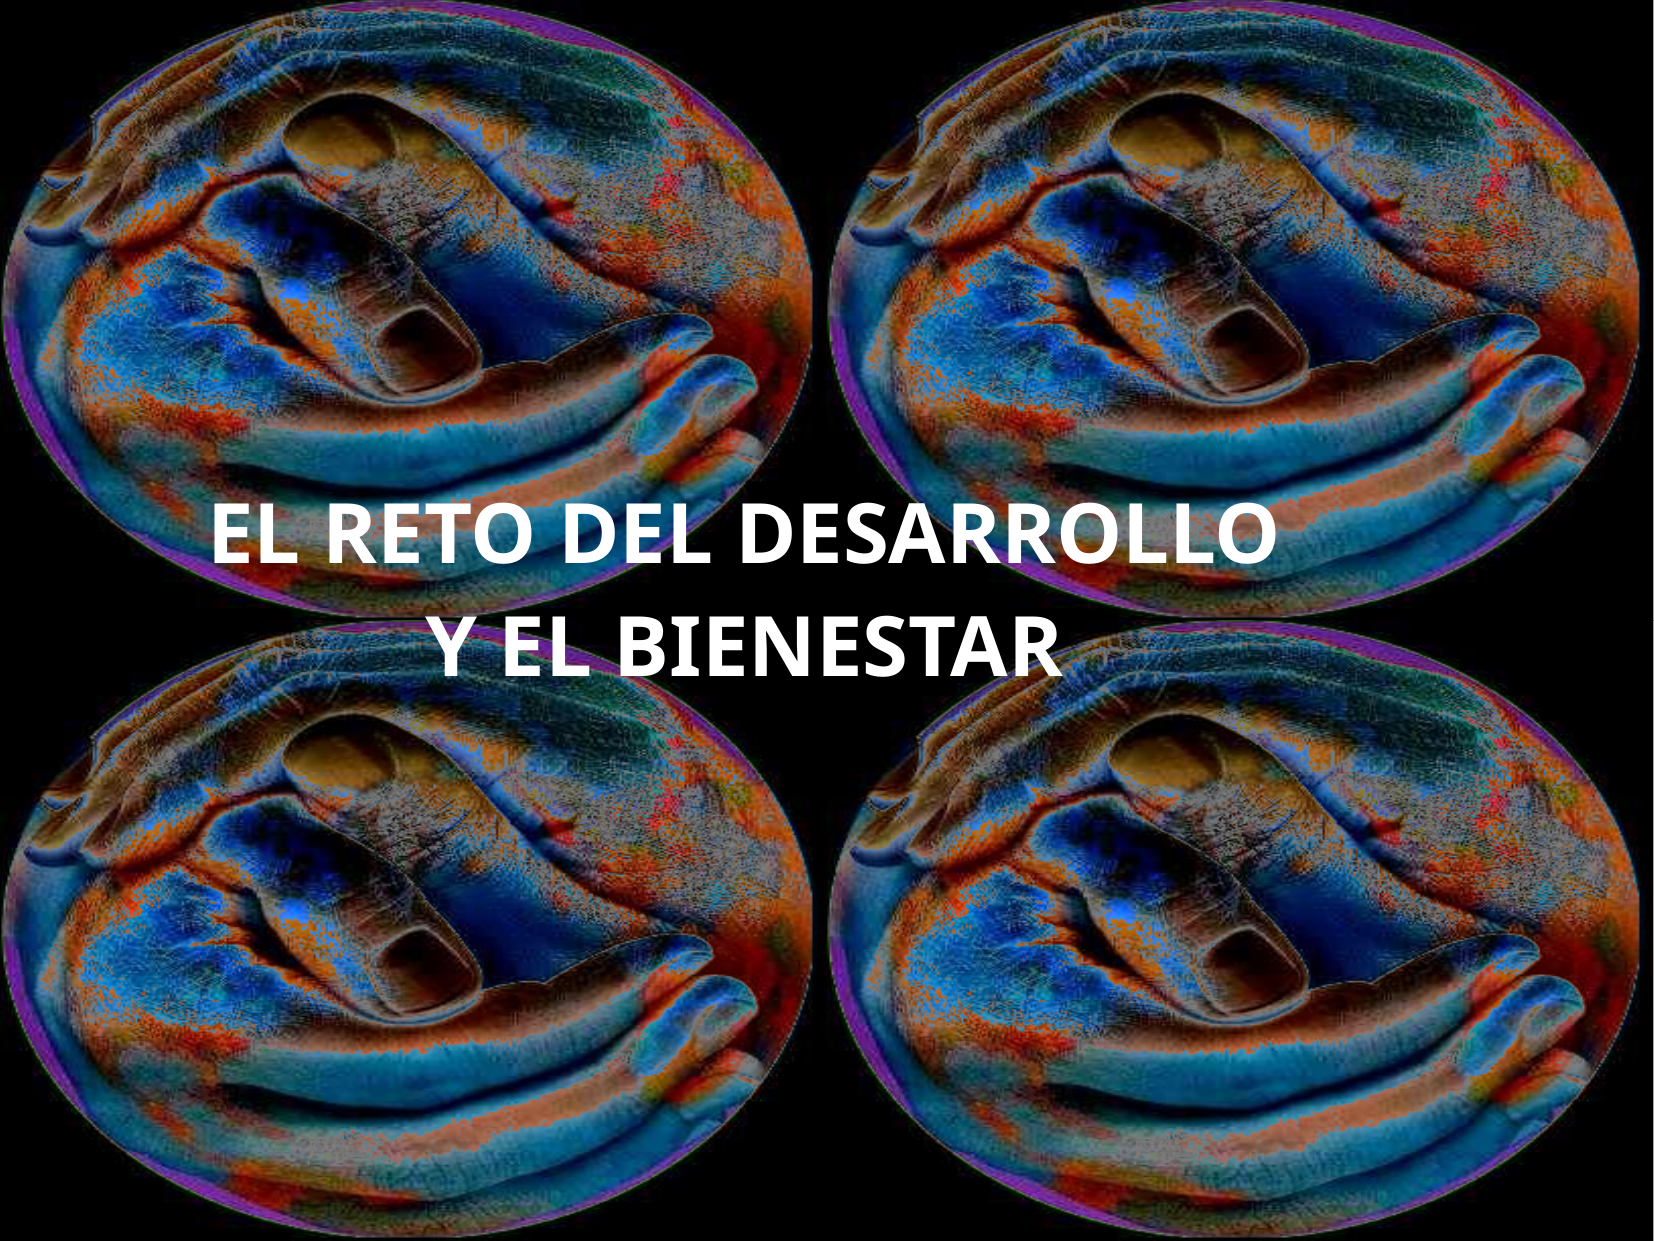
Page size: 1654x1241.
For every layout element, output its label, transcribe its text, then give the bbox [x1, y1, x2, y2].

picture [0, 0, 1654, 1241]
text_box EL RETO DEL DESARROLLO Y EL BIENESTAR [192, 466, 1469, 680]
